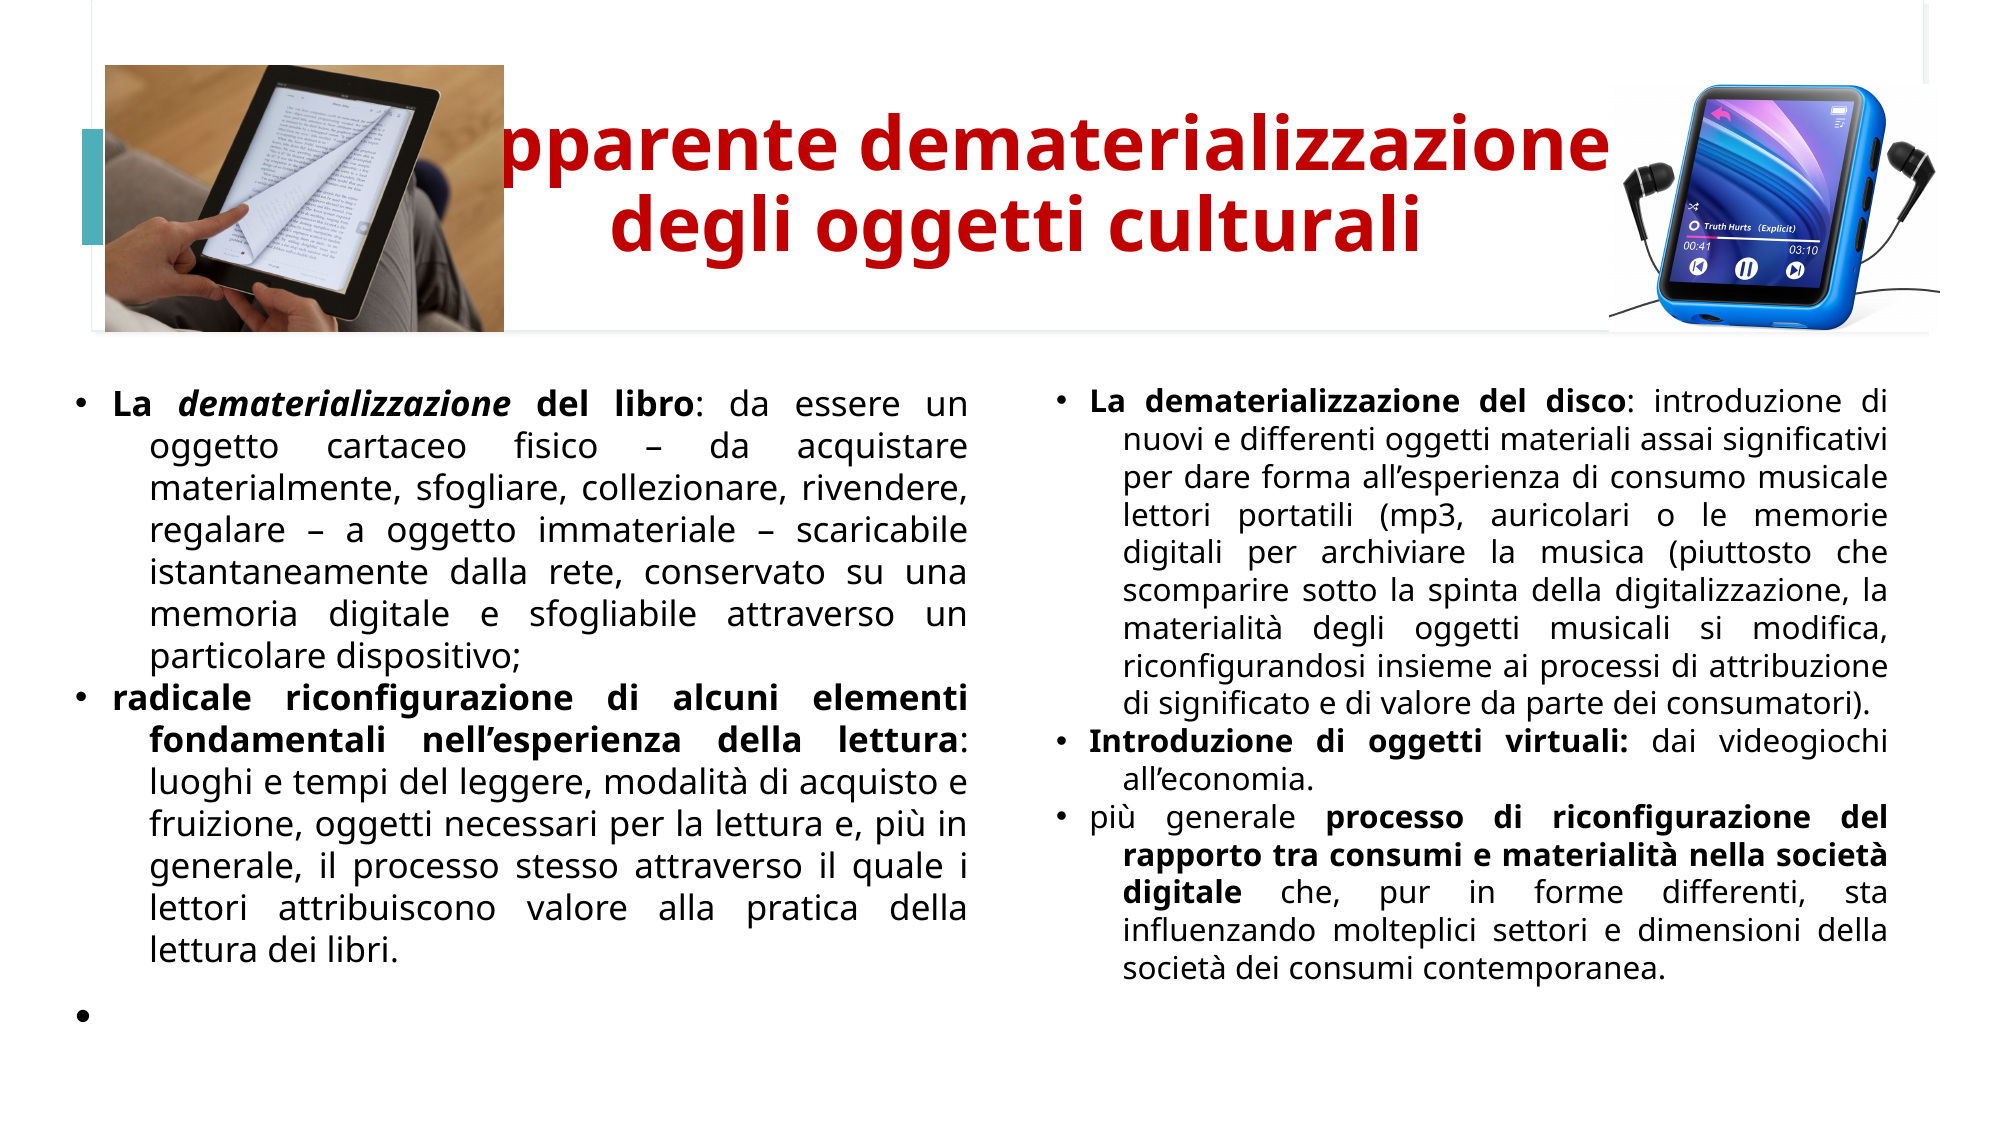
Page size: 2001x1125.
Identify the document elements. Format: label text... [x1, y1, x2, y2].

title L’apparente dematerializzazione degli oggetti culturali [504, 90, 1609, 284]
list La dematerializzazione del libro: da essere un oggetto cartaceo fisico – da acquistare materialmente, sfogliare, collezionare, rivendere, regalare – a oggetto immateriale – scaricabile istantaneamente dalla rete, conservato su una memoria digitale e sfogliabile attraverso un particolare dispositivo; radicale riconfigurazione di alcuni elementi fondamentali nell’esperienza della lettura: luoghi e tempi del leggere, modalità di acquisto e fruizione, oggetti necessari per la lettura e, più in generale, il processo stesso attraverso il quale i lettori attribuiscono valore alla pratica della lettura dei libri. [60, 373, 984, 980]
picture [1609, 84, 1940, 332]
picture [105, 65, 504, 332]
list La dematerializzazione del disco: introduzione di nuovi e differenti oggetti materiali assai significativi per dare forma all’esperienza di consumo musicale lettori portatili (mp3, auricolari o le memorie digitali per archiviare la musica (piuttosto che scomparire sotto la spinta della digitalizzazione, la materialità degli oggetti musicali si modifica, riconfigurandosi insieme ai processi di attribuzione di significato e di valore da parte dei consumatori). Introduzione di oggetti virtuali: dai videogiochi all’economia. più generale processo di riconfigurazione del rapporto tra consumi e materialità nella società digitale che, pur in forme differenti, sta influenzando molteplici settori e dimensioni della società dei consumi contemporanea. [1041, 373, 1904, 1013]
